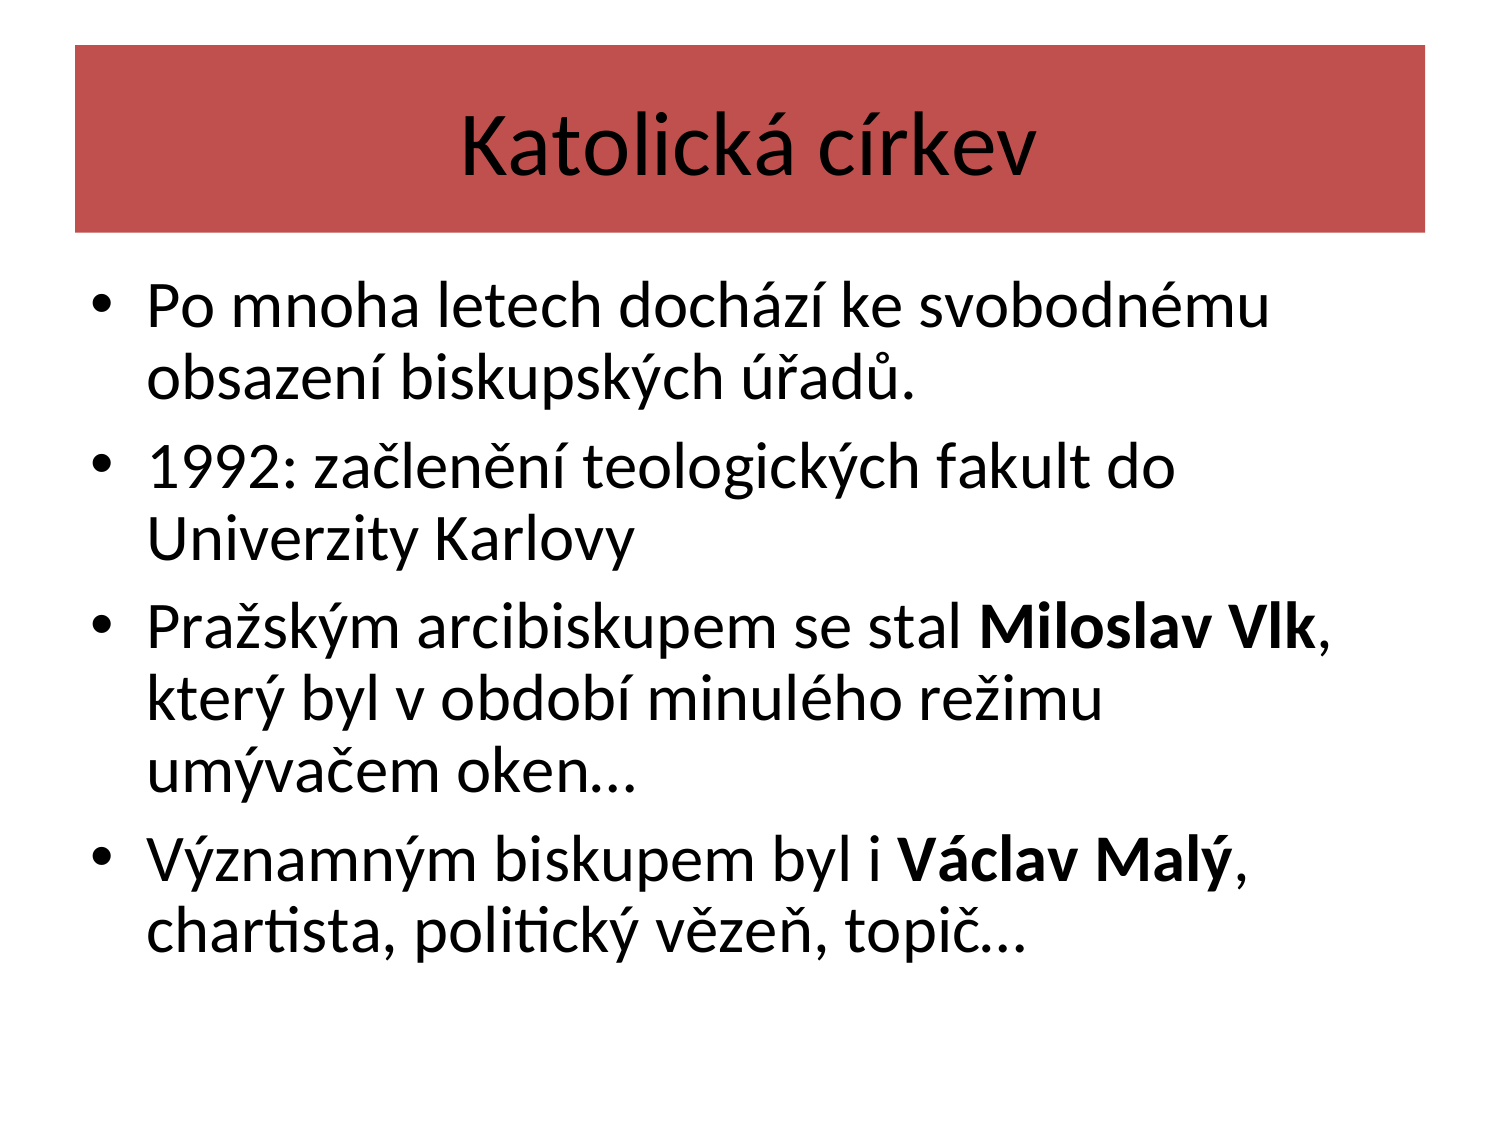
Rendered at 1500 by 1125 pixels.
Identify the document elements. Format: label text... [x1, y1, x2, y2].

list Po mnoha letech dochází ke svobodnému obsazení biskupských úřadů. 1992: začlenění teologických fakult do Univerzity Karlovy Pražským arcibiskupem se stal Miloslav Vlk, který byl v období minulého režimu umývačem oken… Významným biskupem byl i Václav Malý, chartista, politický vězeň, topič… [75, 262, 1426, 1006]
title Katolická církev [75, 45, 1426, 233]
